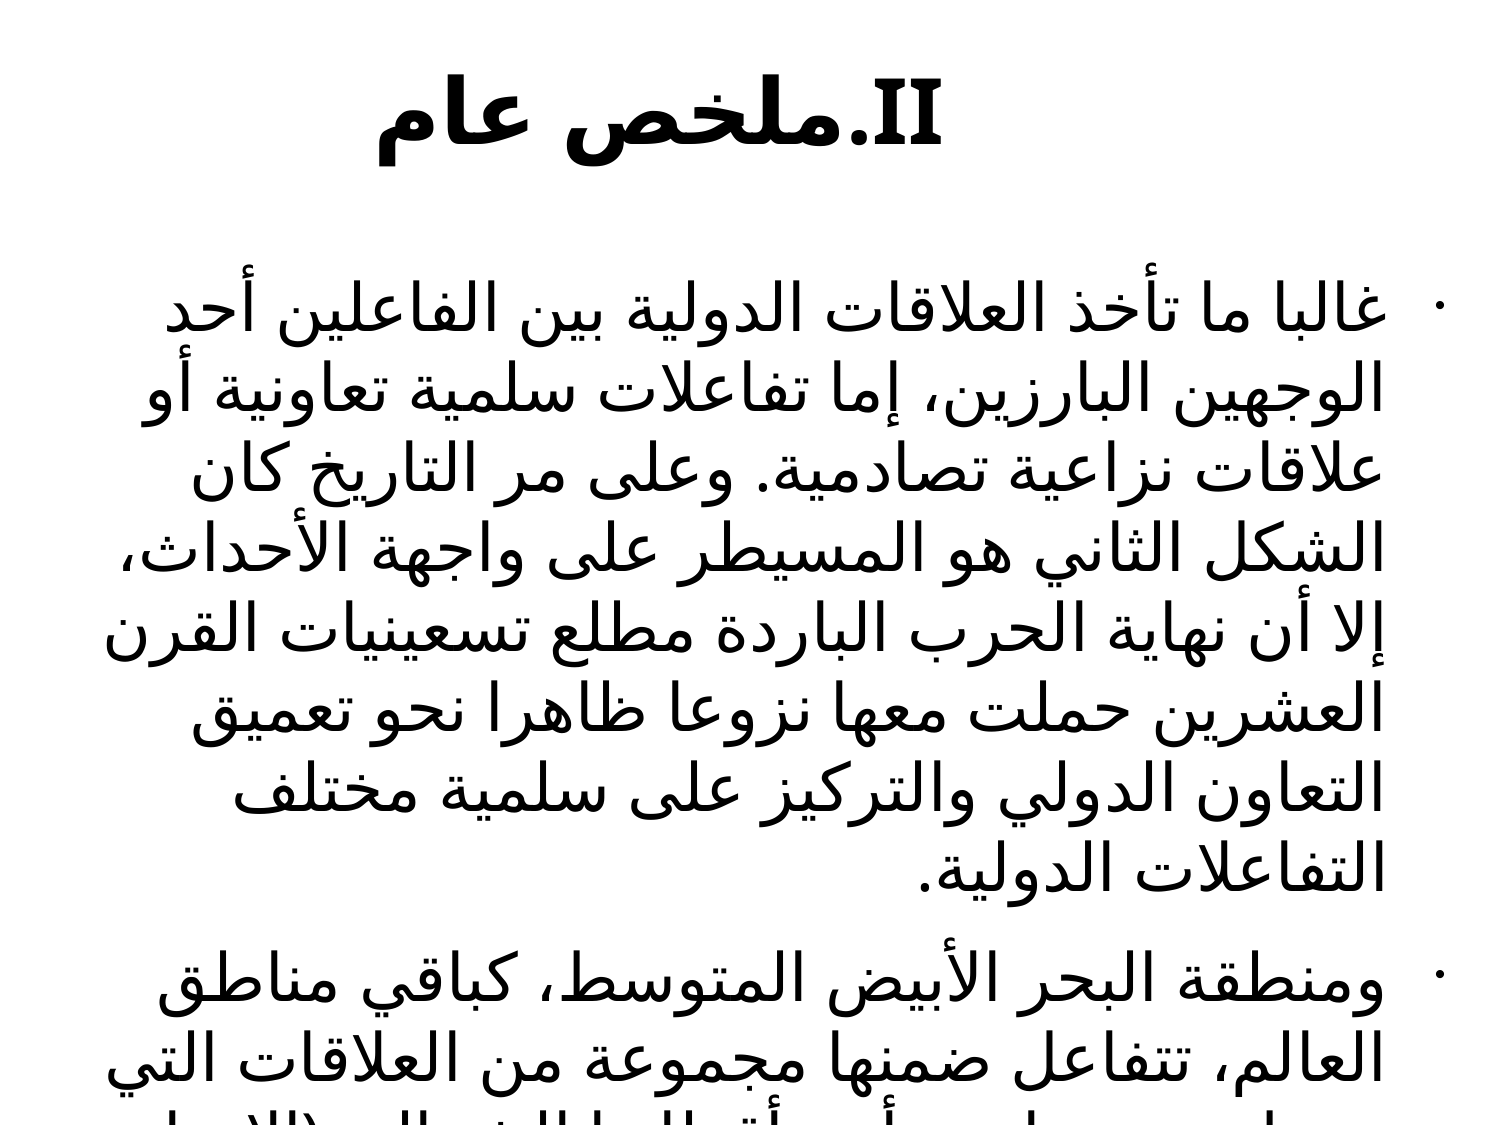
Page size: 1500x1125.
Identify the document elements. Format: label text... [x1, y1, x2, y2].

title II.ملخص عام [75, 45, 1243, 233]
list غالبا ما تأخذ العلاقات الدولية بين الفاعلين أحد الوجهين البارزين، إما تفاعلات سلمية تعاونية أو علاقات نزاعية تصادمية. وعلى مر التاريخ كان الشكل الثاني هو المسيطر على واجهة الأحداث، إلا أن نهاية الحرب الباردة مطلع تسعينيات القرن العشرين حملت معها نزوعا ظاهرا نحو تعميق التعاون الدولي والتركيز على سلمية مختلف التفاعلات الدولية. ومنطقة البحر الأبيض المتوسط، كباقي مناطق العالم، تتفاعل ضمنها مجموعة من العلاقات التي تربط خصوصا بين أهم أقطابها الشمالية (الاتحاد الأوروبي) والجنوبية ( دول المغرب العربي) وباقي الفواعل الدولية المؤثرة في مجريات السياسة الدولية (الولايات المتحدة الأمريكية والصين ودول الشرق الأوسط) . [35, 257, 1461, 1001]
